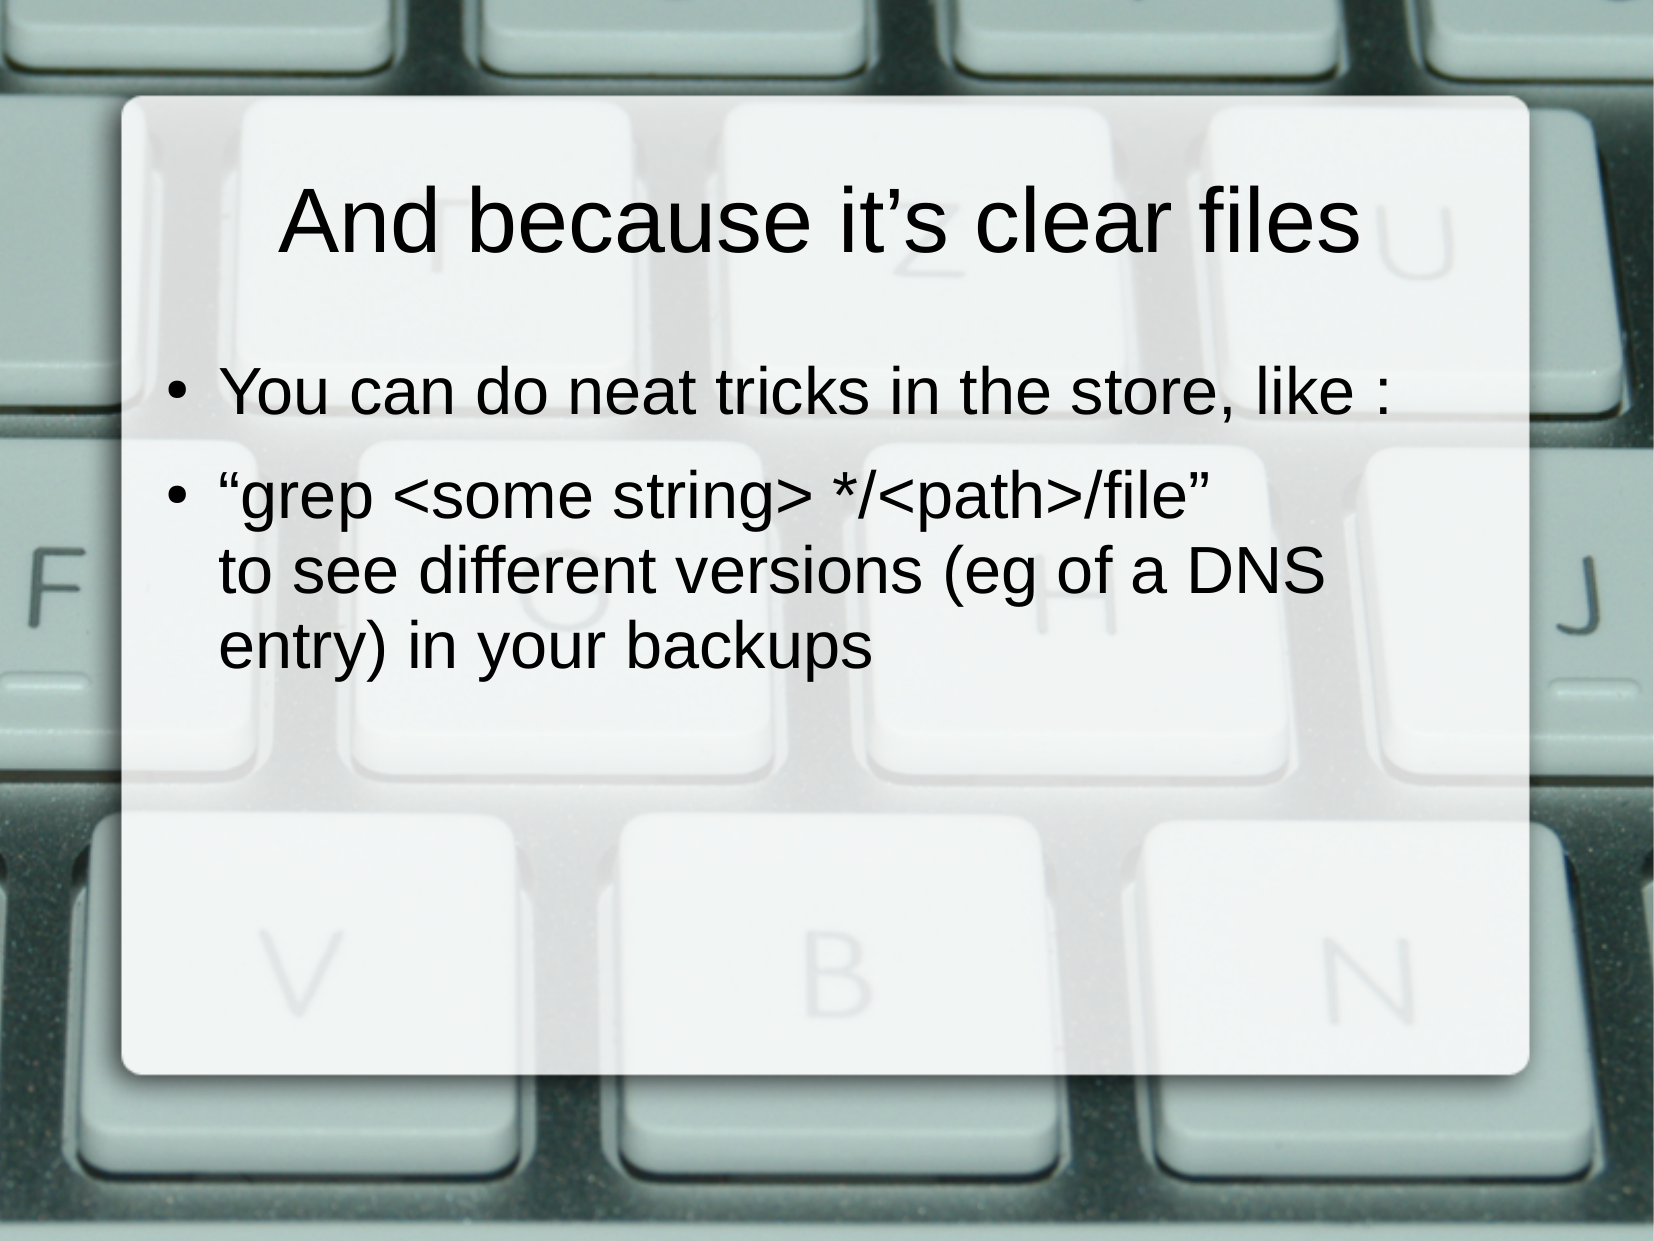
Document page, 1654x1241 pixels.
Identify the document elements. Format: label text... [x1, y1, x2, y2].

list You can do neat tricks in the store, like : “grep <some string> */<path>/file” to see different versions (eg of a DNS entry) in your backups [147, 354, 1506, 1049]
picture [0, 0, 1654, 1241]
title And because it’s clear files [135, 125, 1506, 318]
